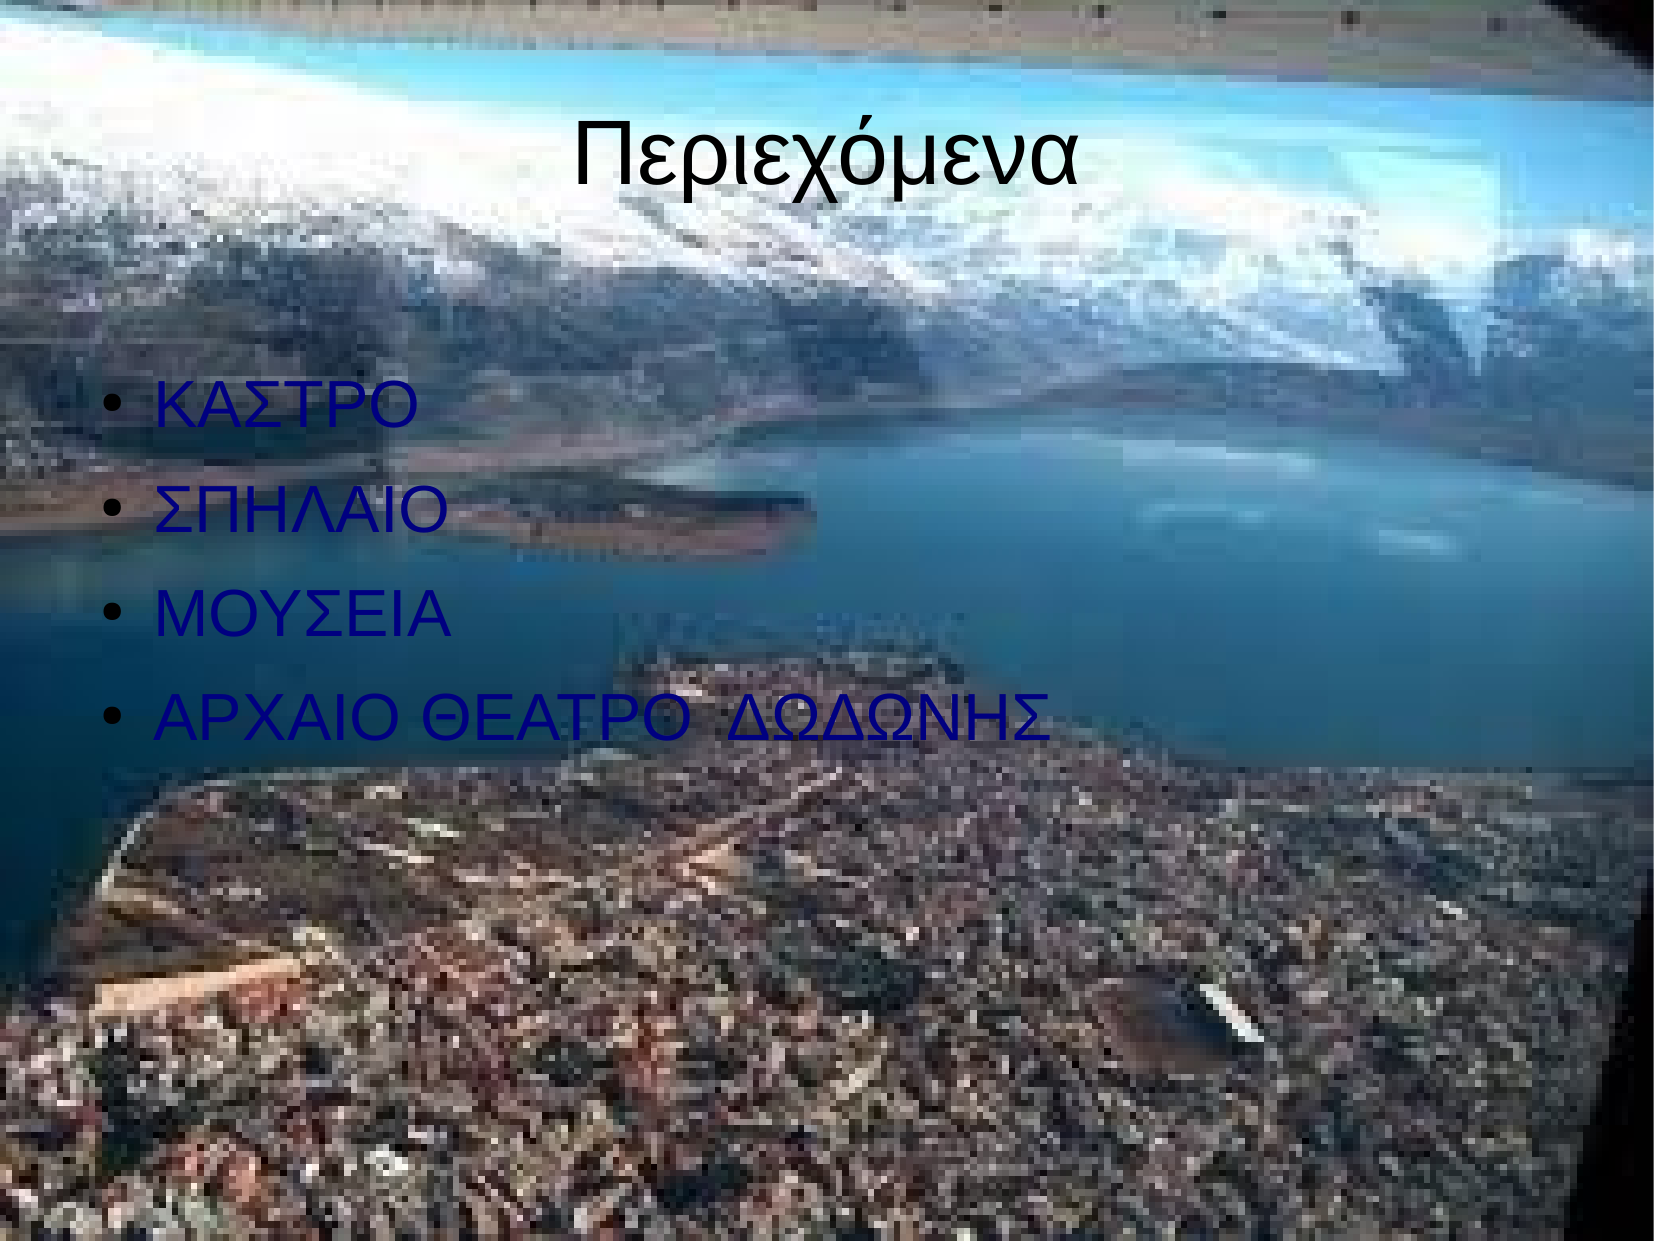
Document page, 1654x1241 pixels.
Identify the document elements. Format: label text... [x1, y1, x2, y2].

title Περιεχόμενα [82, 49, 1571, 257]
picture [0, 0, 1654, 1241]
list ΚΑΣΤΡΟ ΣΠΗΛΑΙΟ ΜΟΥΣΕΙΑ ΑΡΧΑΙΟ ΘΕΑΤΡΟ ΔΩΔΩΝΗΣ [82, 367, 1571, 1087]
